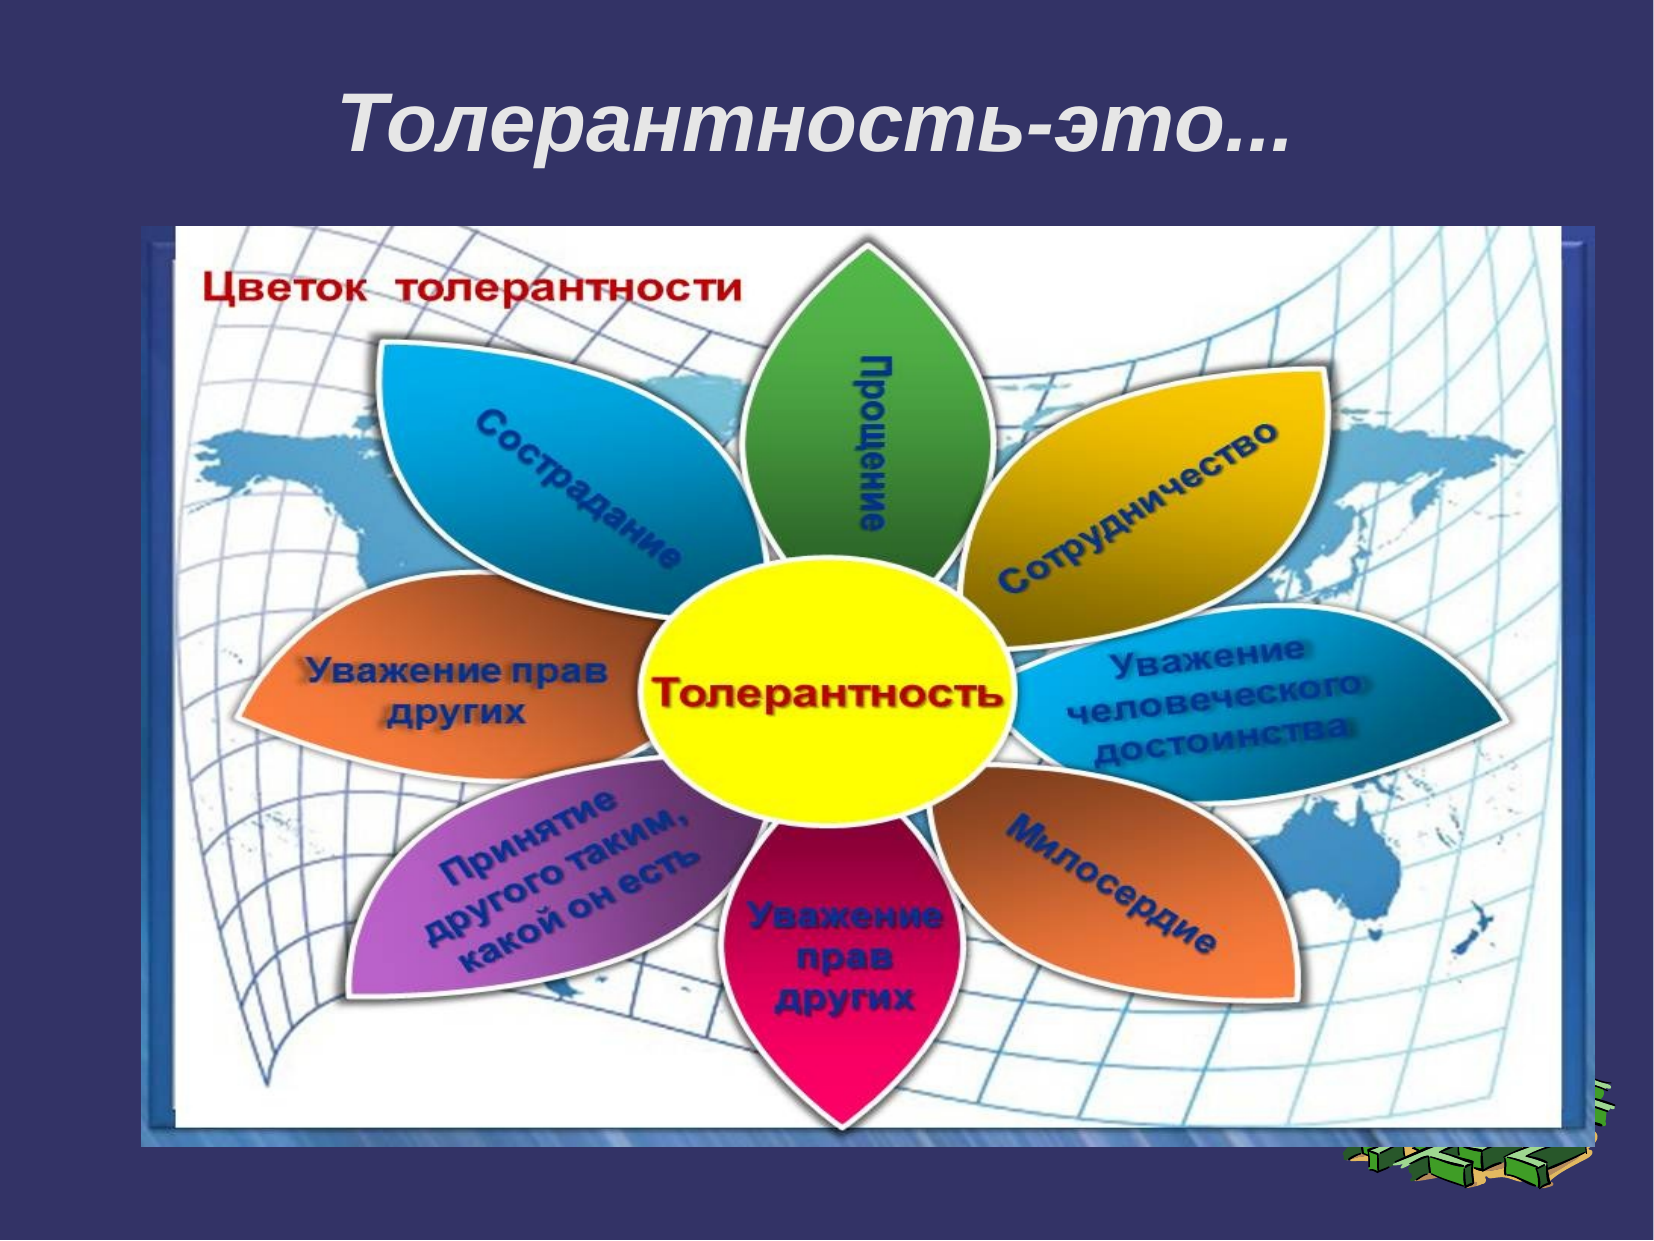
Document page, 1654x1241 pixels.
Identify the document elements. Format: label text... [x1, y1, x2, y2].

title Толерантность-это... [121, 19, 1534, 227]
picture [141, 226, 1595, 1147]
